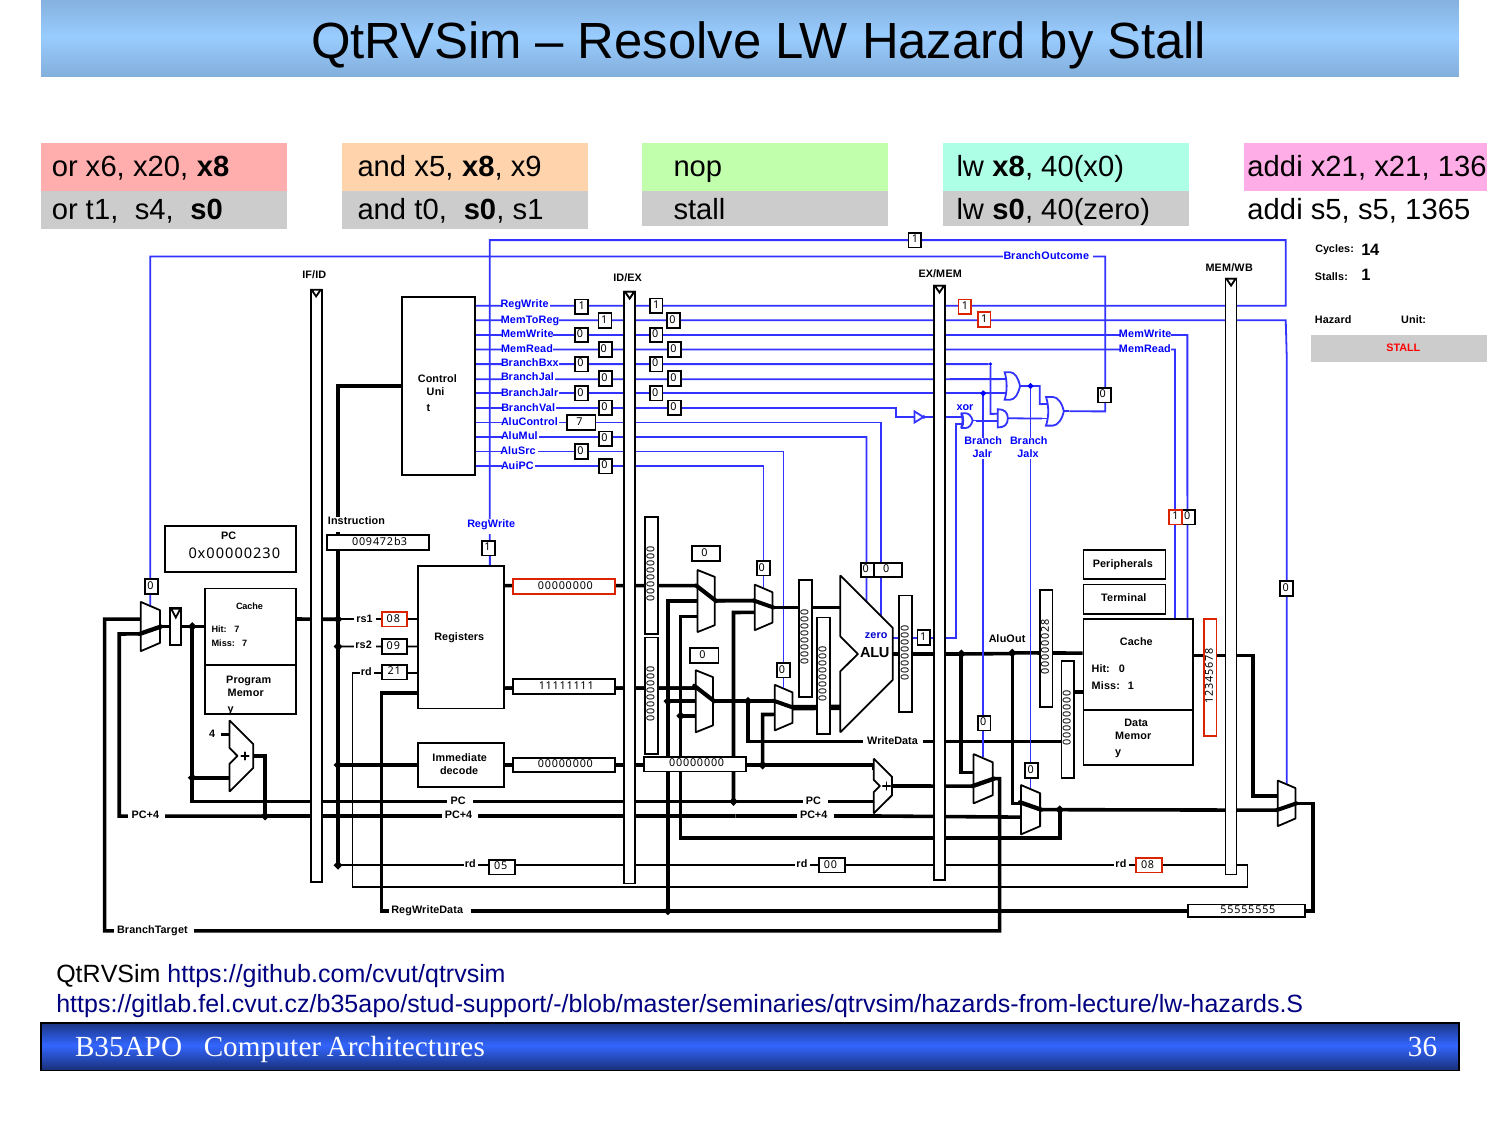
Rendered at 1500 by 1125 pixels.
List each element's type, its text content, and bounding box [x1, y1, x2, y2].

title QtRVSim – Resolve LW Hazard by Stall [41, 0, 1459, 77]
chart [30, 78, 1487, 969]
text_box QtRVSim https://github.com/cvut/qtrvsim https://gitlab.fel.cvut.cz/b35apo/stud-support/-/blob/master/seminaries/qtrvsim/hazards-from-lecture/lw-hazards.S [41, 950, 1463, 1026]
